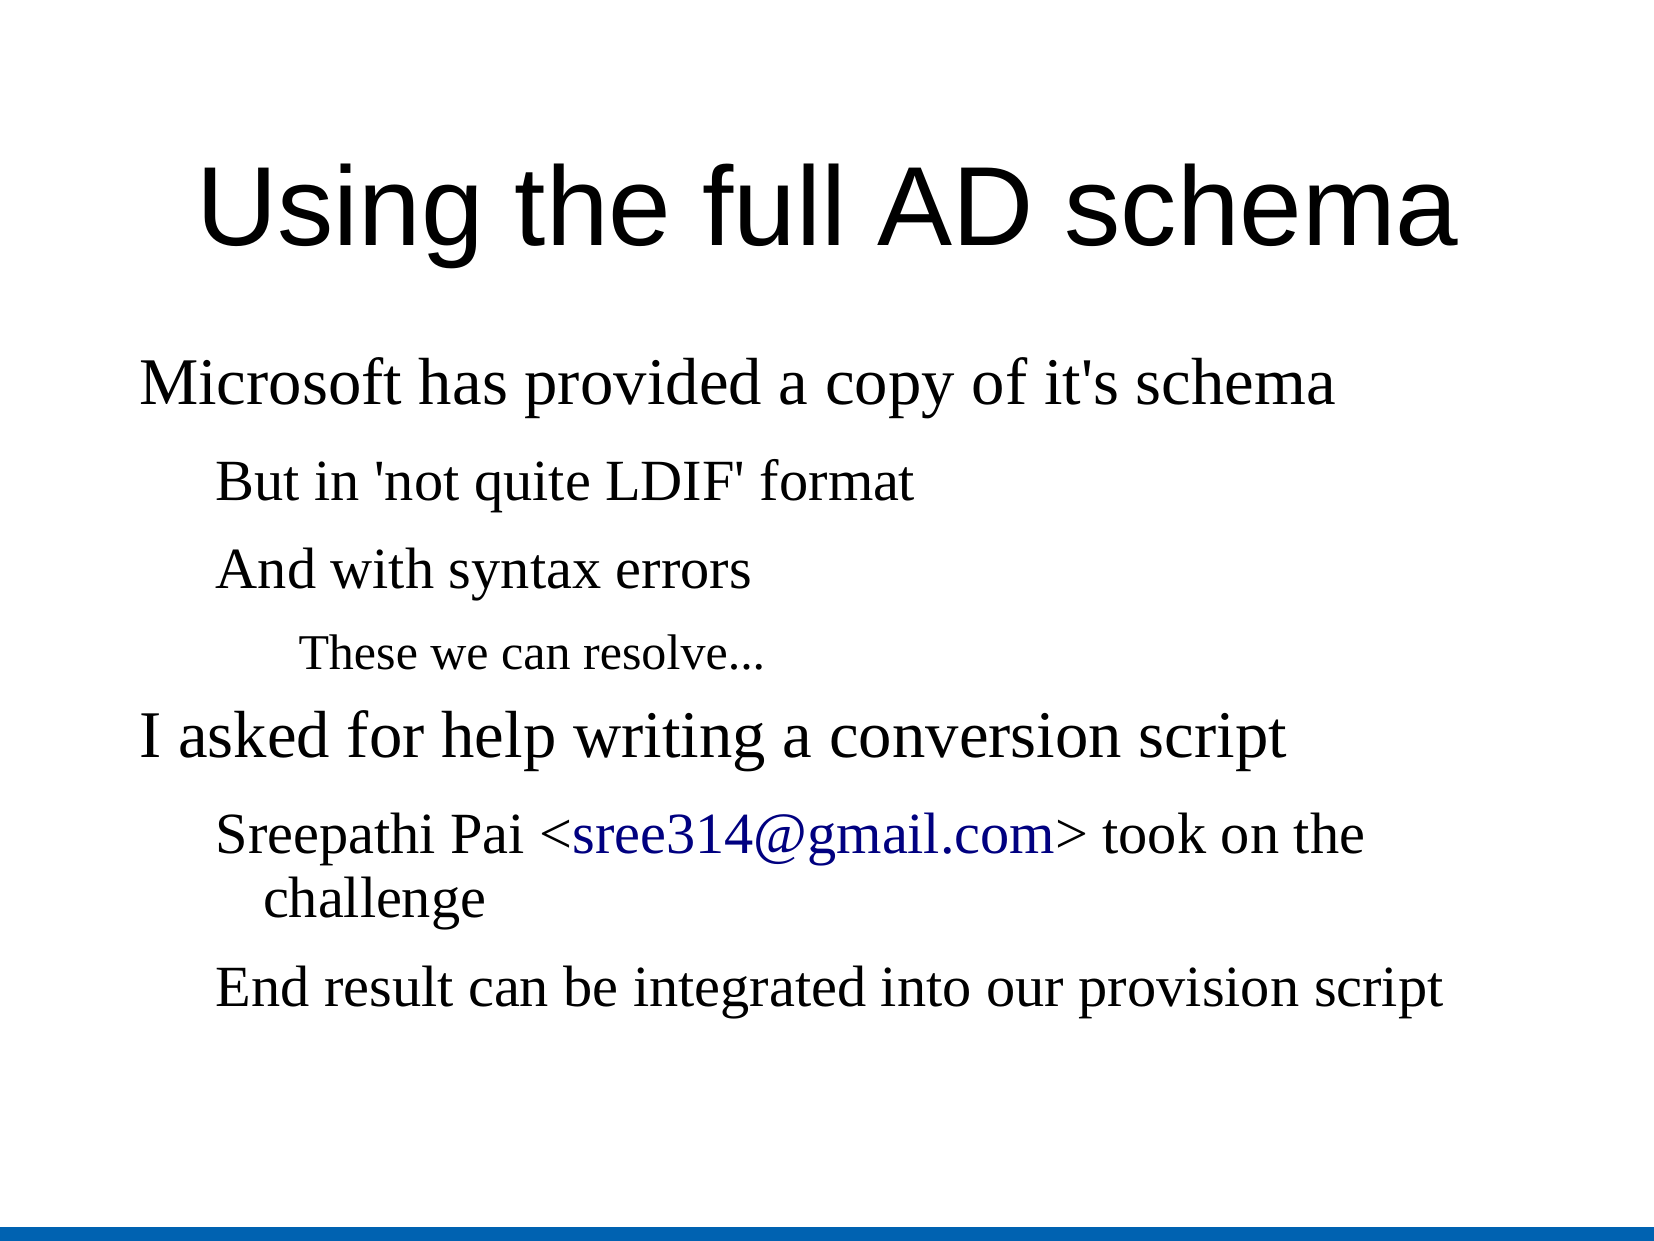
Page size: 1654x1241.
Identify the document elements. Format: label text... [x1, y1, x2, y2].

list Microsoft has provided a copy of it's schema But in 'not quite LDIF' format And with syntax errors These we can resolve... I asked for help writing a conversion script Sreepathi Pai <sree314@gmail.com> took on the challenge End result can be integrated into our provision script [121, 344, 1534, 1112]
title Using the full AD schema [121, 110, 1534, 303]
